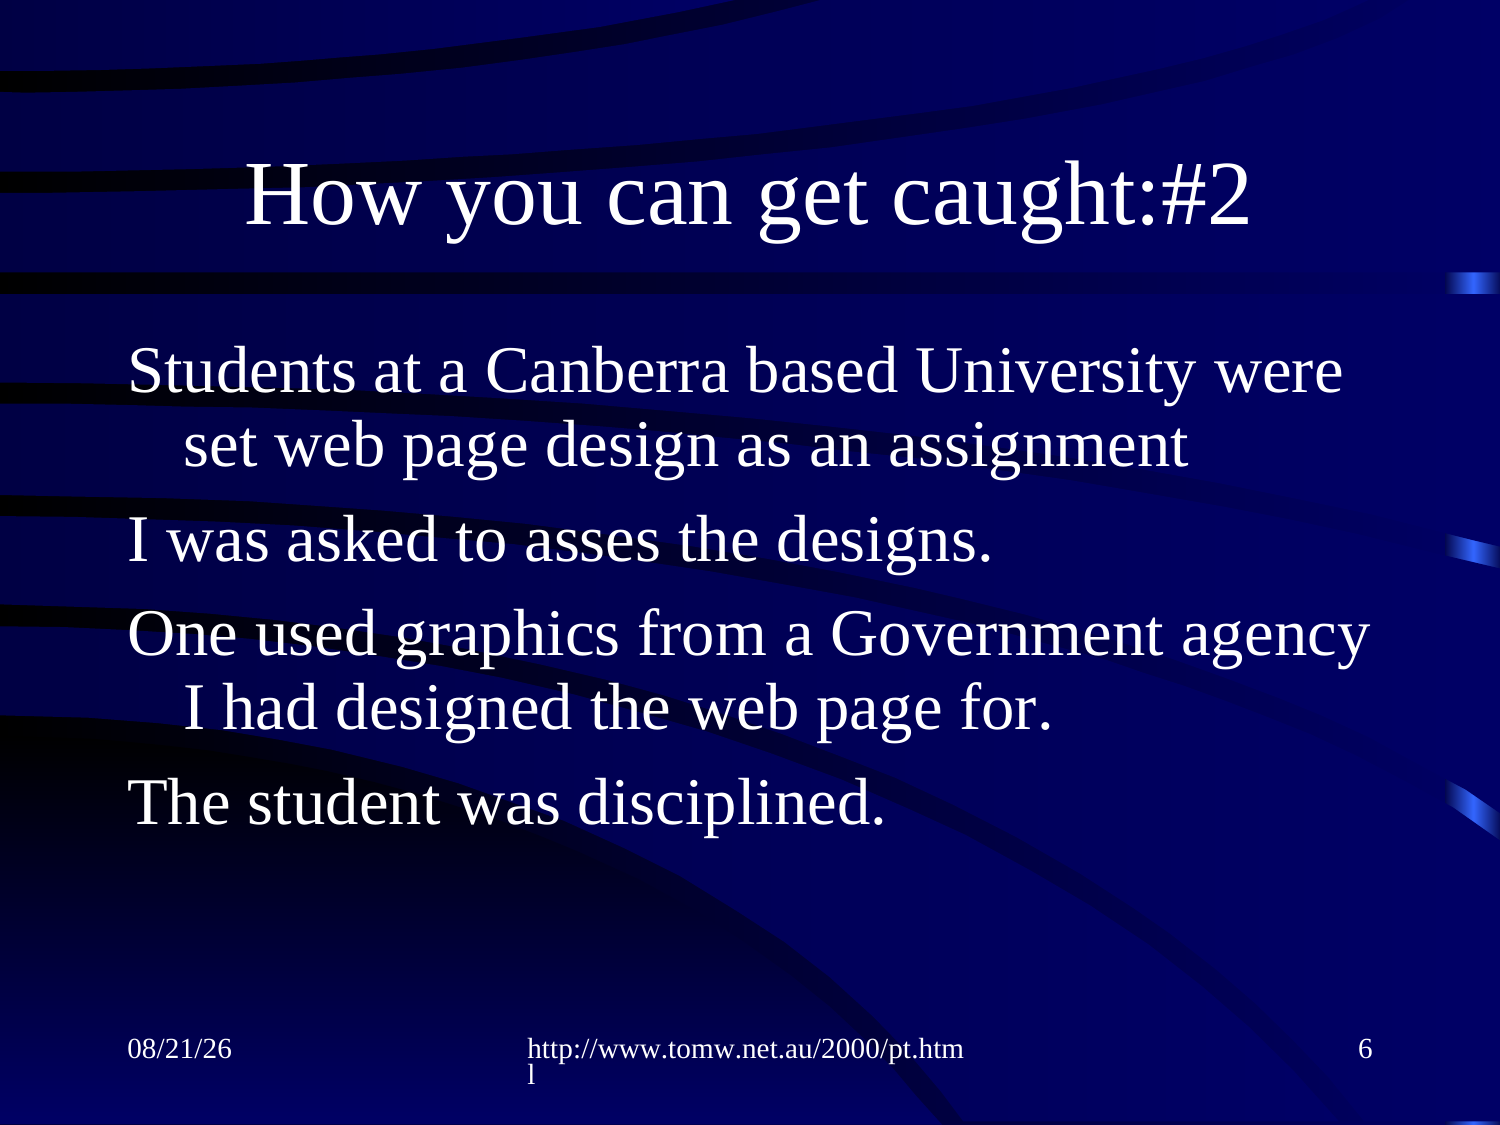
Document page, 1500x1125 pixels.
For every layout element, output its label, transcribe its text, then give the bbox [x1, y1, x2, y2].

title How you can get caught:#2 [112, 99, 1388, 288]
list Students at a Canberra based University were set web page design as an assignment I was asked to asses the designs. One used graphics from a Government agency I had designed the web page for. The student was disciplined. [112, 324, 1388, 1001]
